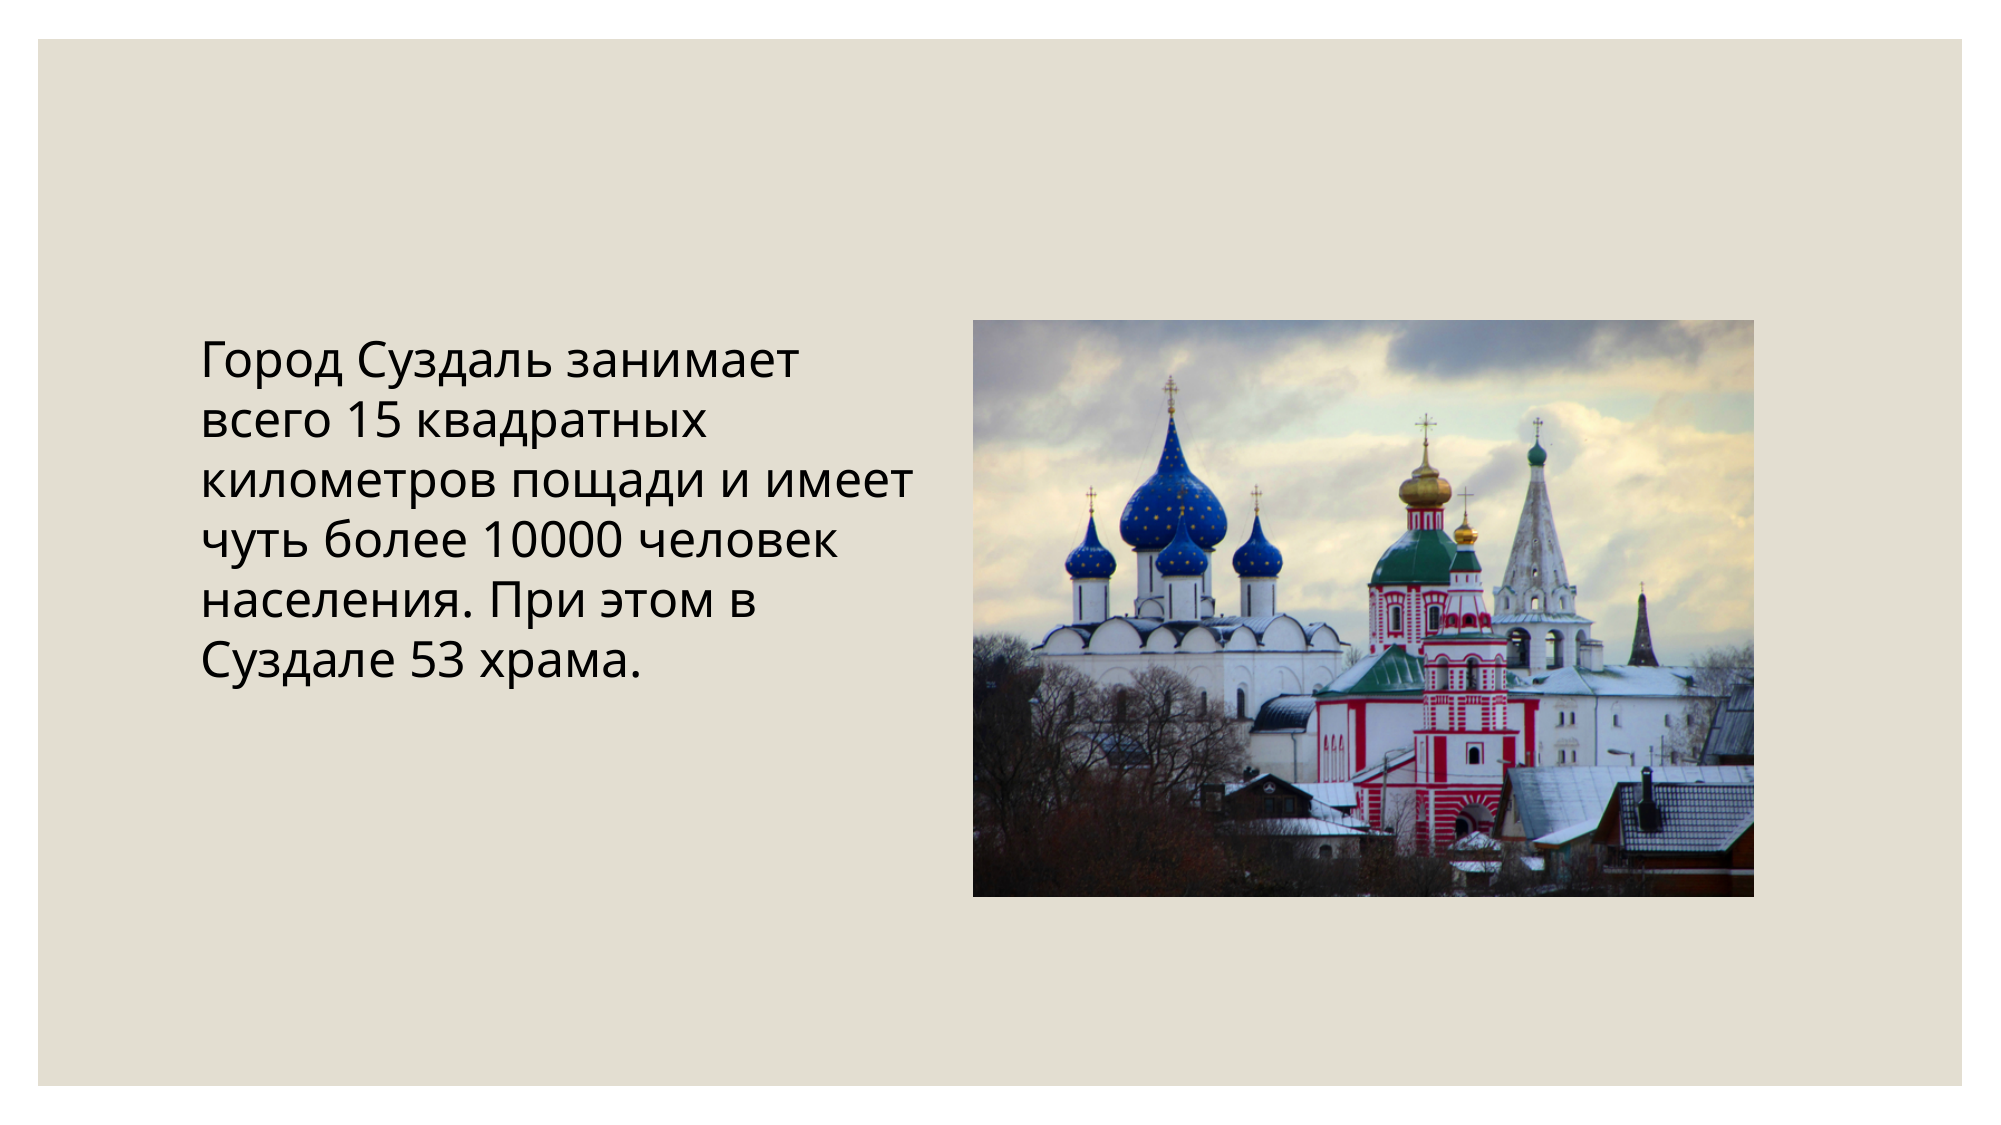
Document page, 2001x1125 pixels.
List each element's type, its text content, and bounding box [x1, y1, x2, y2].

list Город Суздаль занимает всего 15 квадратных километров пощади и имеет чуть более 10000 человек населения. При этом в Суздале 53 храма. [185, 320, 956, 961]
picture [973, 320, 1754, 897]
